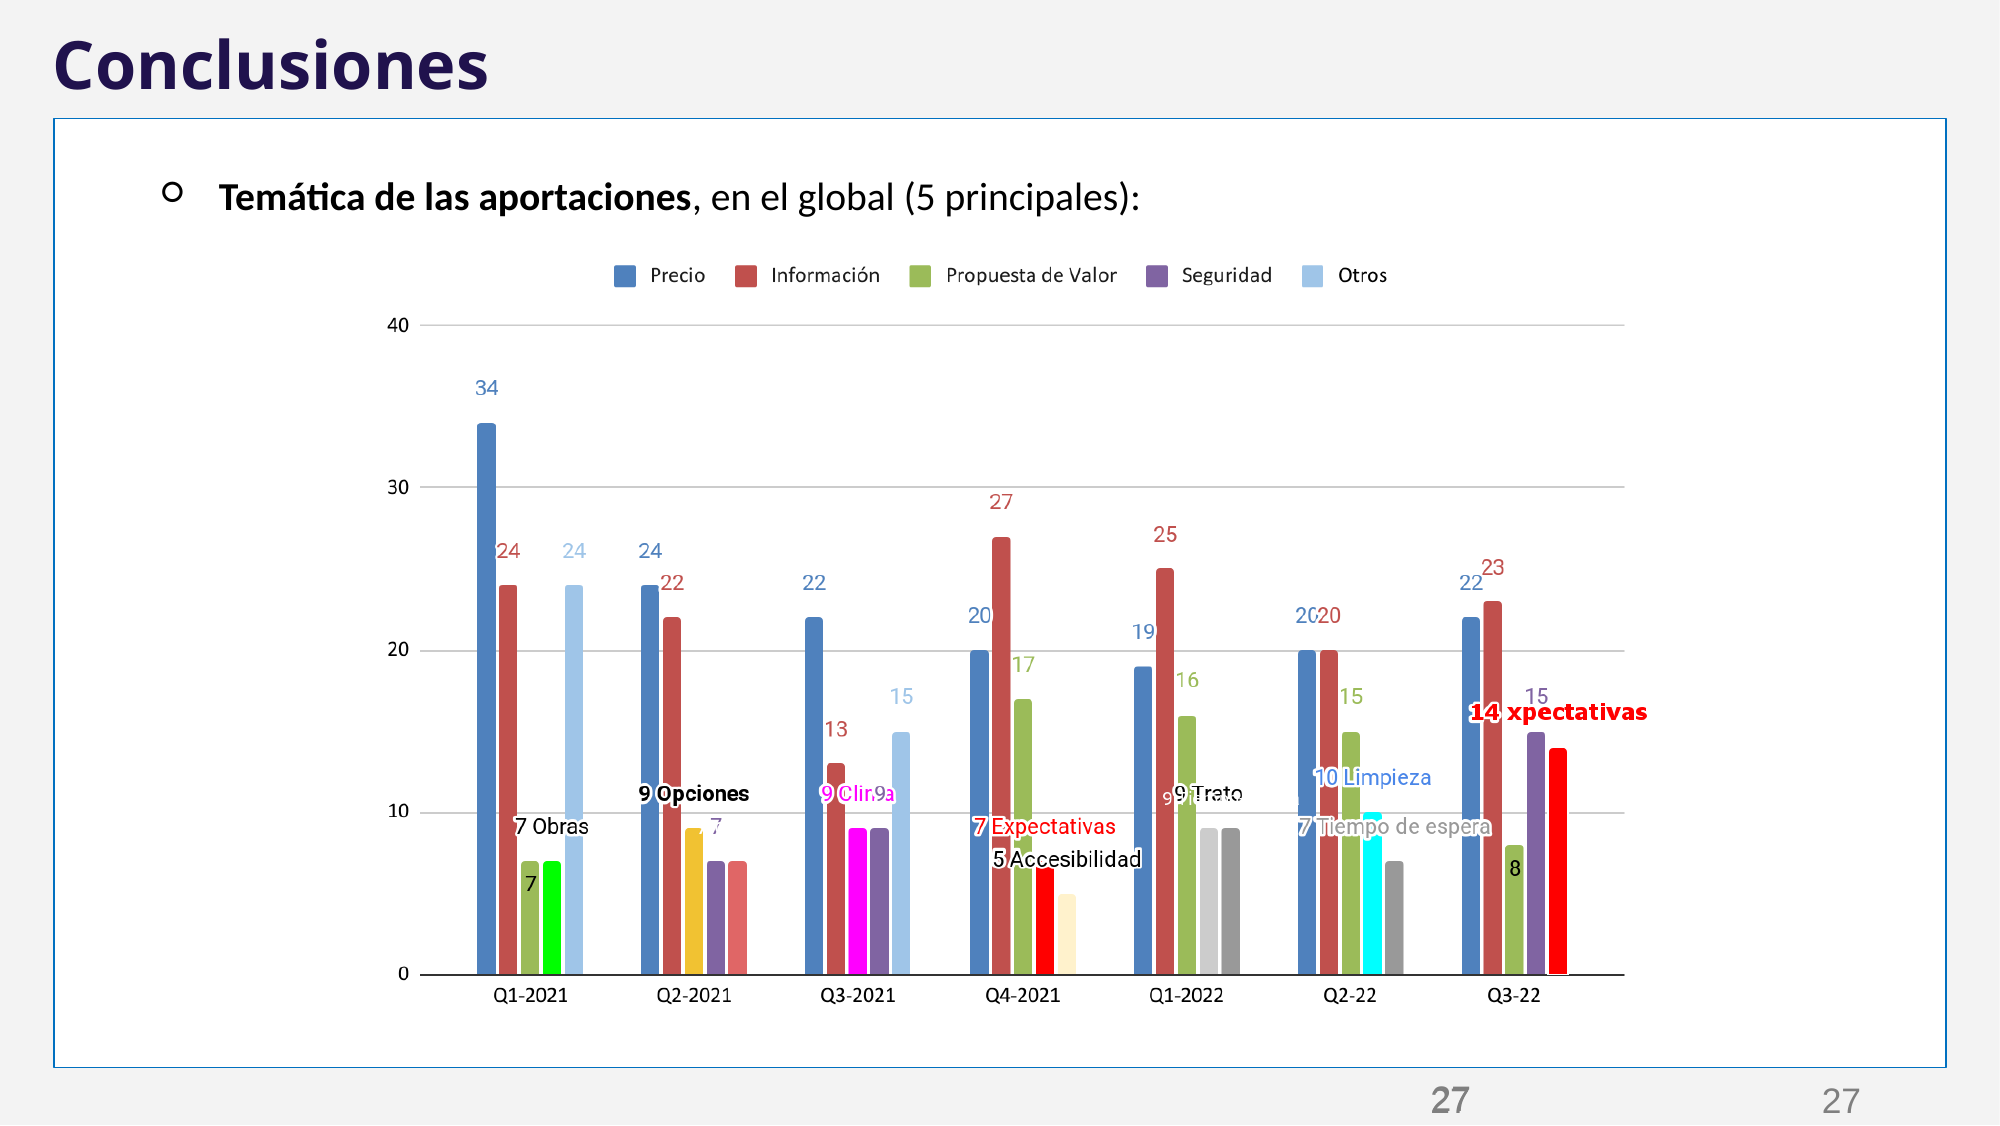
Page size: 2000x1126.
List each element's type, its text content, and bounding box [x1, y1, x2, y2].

picture [335, 224, 1665, 1048]
text_box Temática de las aportaciones, en el global (5 principales): [53, 118, 1947, 1068]
text_box Conclusiones [52, 0, 1945, 126]
text_box <number> [1412, 1069, 1880, 1126]
